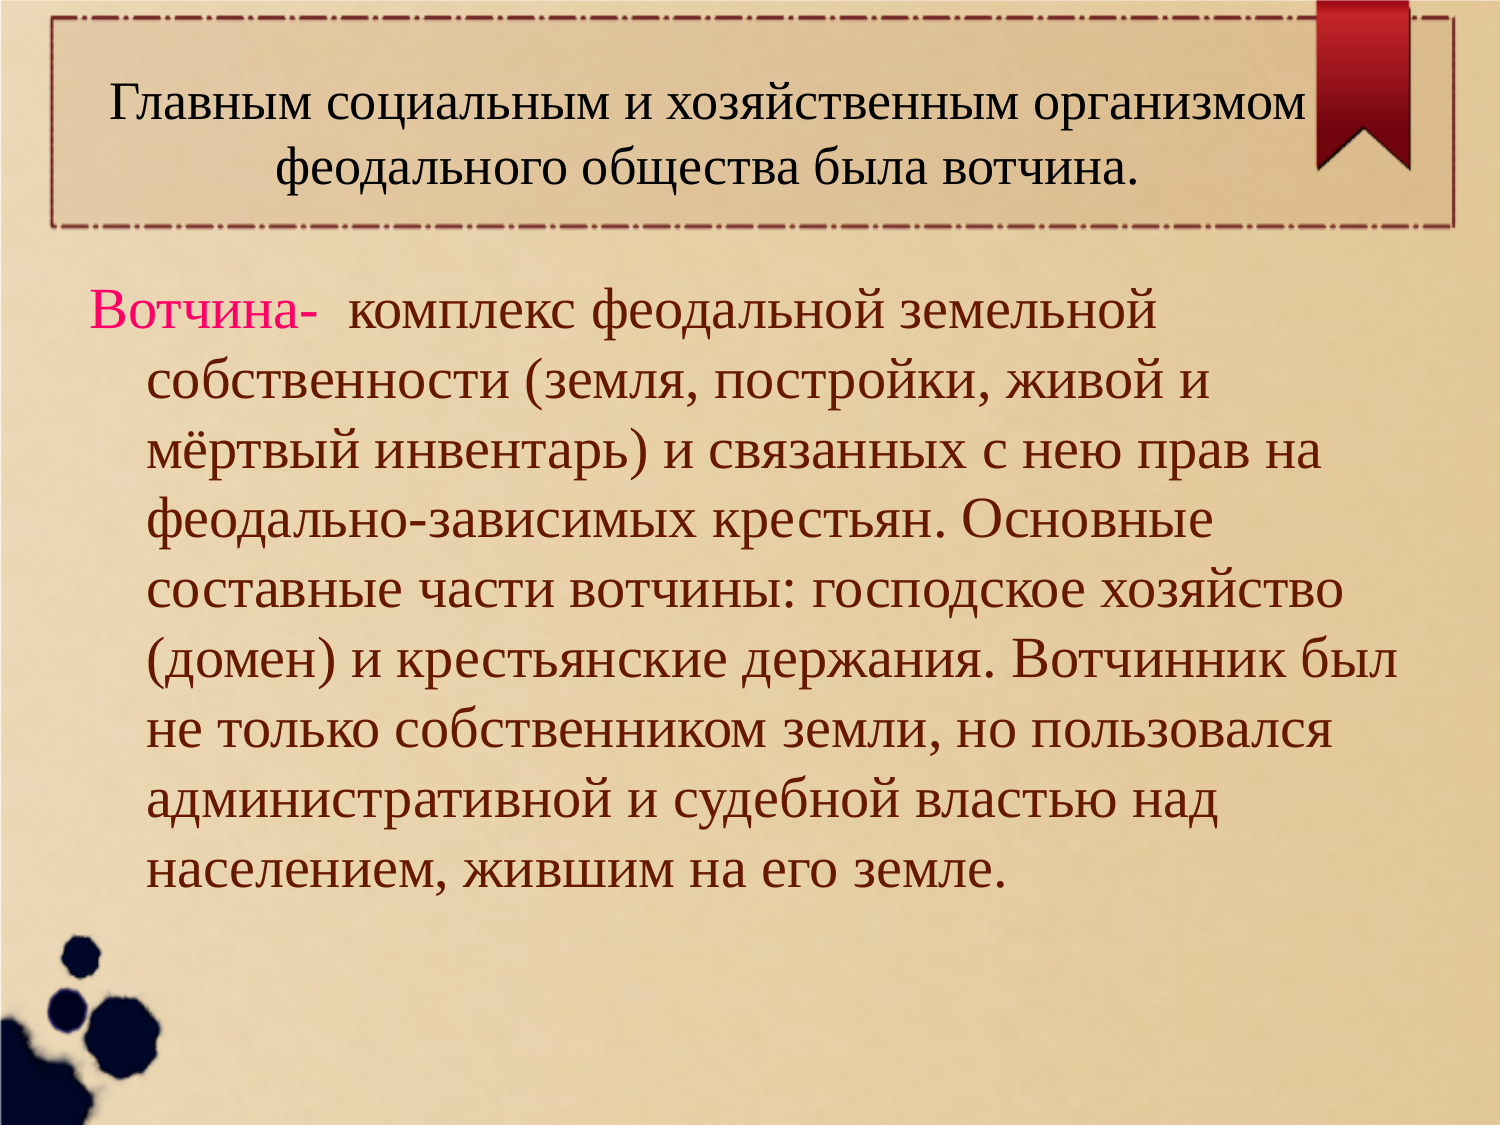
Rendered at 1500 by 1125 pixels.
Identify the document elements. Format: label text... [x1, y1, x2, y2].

picture [0, 0, 1500, 1125]
title Главным социальным и хозяйственным организмом феодального общества была вотчина. [11, 36, 1406, 225]
list Вотчина- комплекс феодальной земельной собственности (земля, постройки, живой и мёртвый инвентарь) и связанных с нею прав на феодально-зависимых крестьян. Основные составные части вотчины: господское хозяйство (домен) и крестьянские держания. Вотчинник был не только собственником земли, но пользовался административной и судебной властью над населением, жившим на его земле. [75, 262, 1426, 1005]
